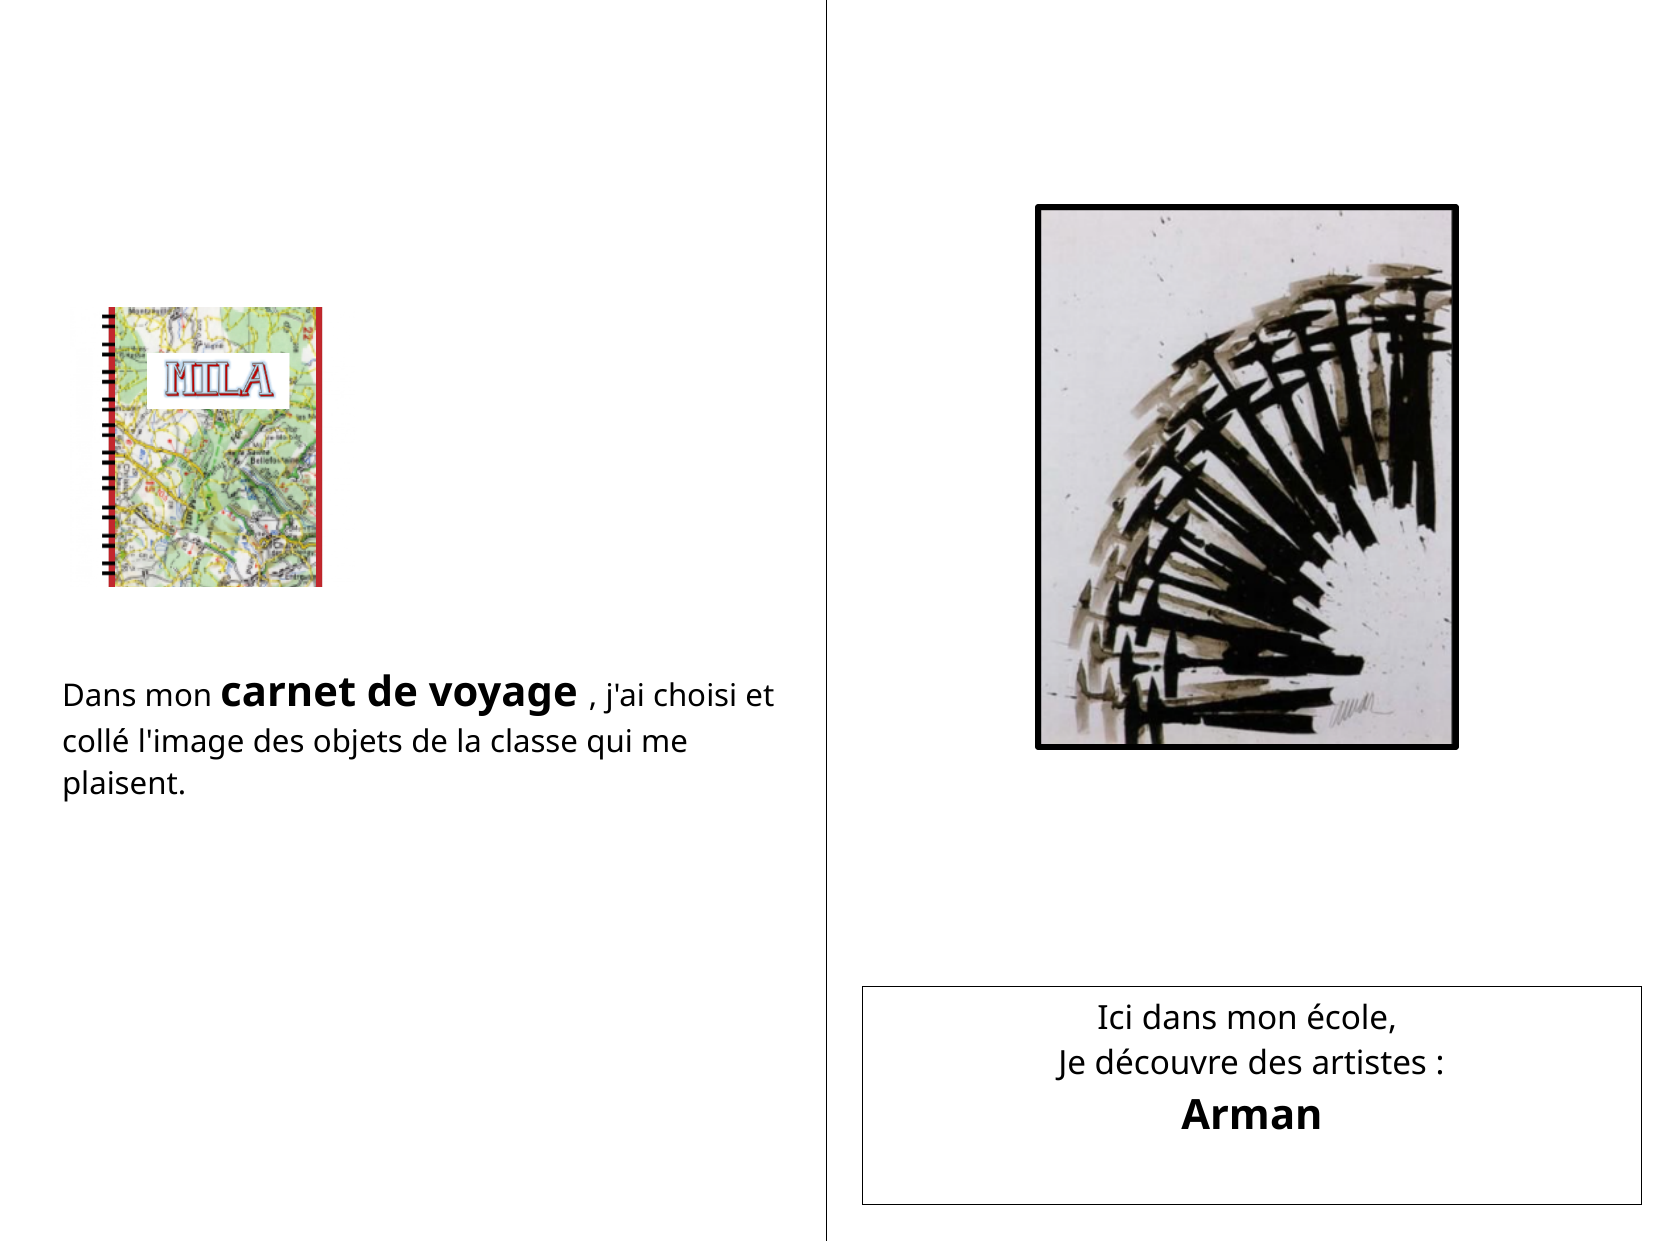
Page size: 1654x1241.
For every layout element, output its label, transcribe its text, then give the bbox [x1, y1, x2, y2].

picture [1040, 209, 1453, 745]
text_box Ici dans mon école, Je découvre des artistes : Arman [862, 986, 1642, 1205]
picture [70, 307, 355, 587]
text_box Dans mon carnet de voyage , j'ai choisi et collé l'image des objets de la classe qui me plaisent. [47, 654, 804, 926]
